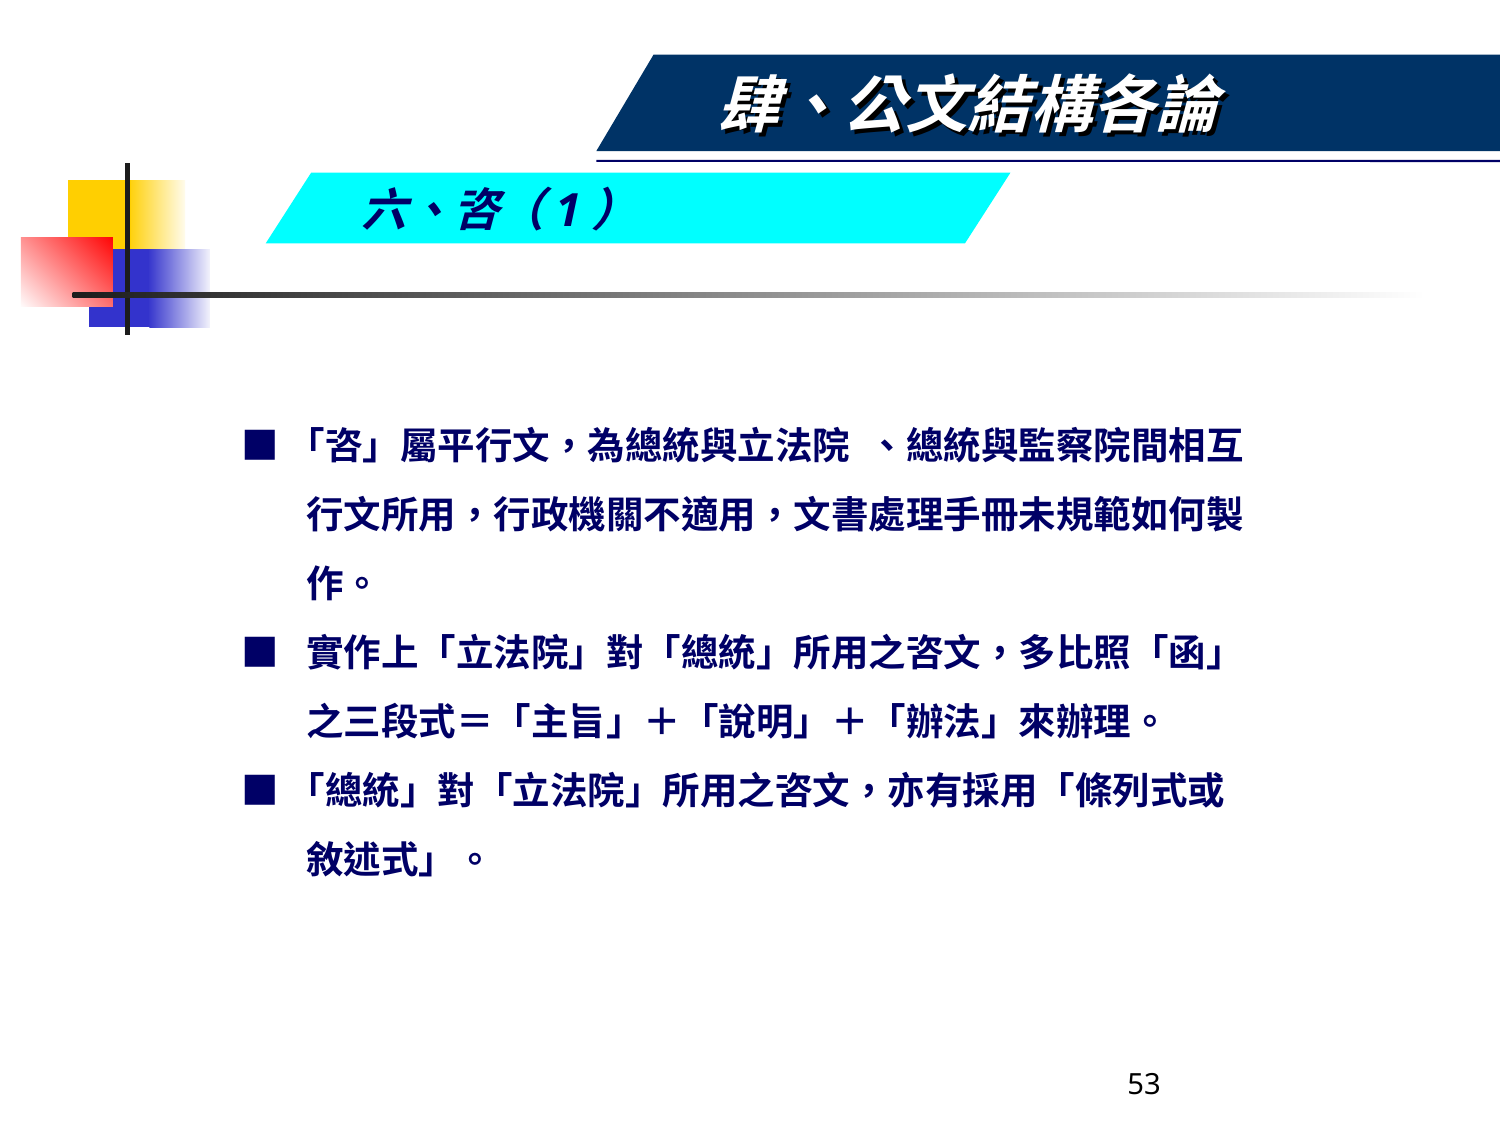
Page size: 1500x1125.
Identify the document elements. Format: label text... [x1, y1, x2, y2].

text_box <編號> [1112, 1037, 1426, 1113]
text_box ■「咨」屬平行文，為總統與立法院 、總統與監察院間相互 行文所用，行政機關不適用，文書處理手冊未規範如何製 作。 ■ 實作上「立法院」對「總統」所用之咨文，多比照「函」 之三段式＝「主旨」＋「說明」＋「辦法」來辦理。 ■「總統」對「立法院」所用之咨文，亦有採用「條列式或 敘述式」。 [226, 399, 1268, 889]
text_box 肆、公文結構各論 [596, 54, 1500, 152]
text_box 六、咨（1） [265, 172, 1011, 244]
